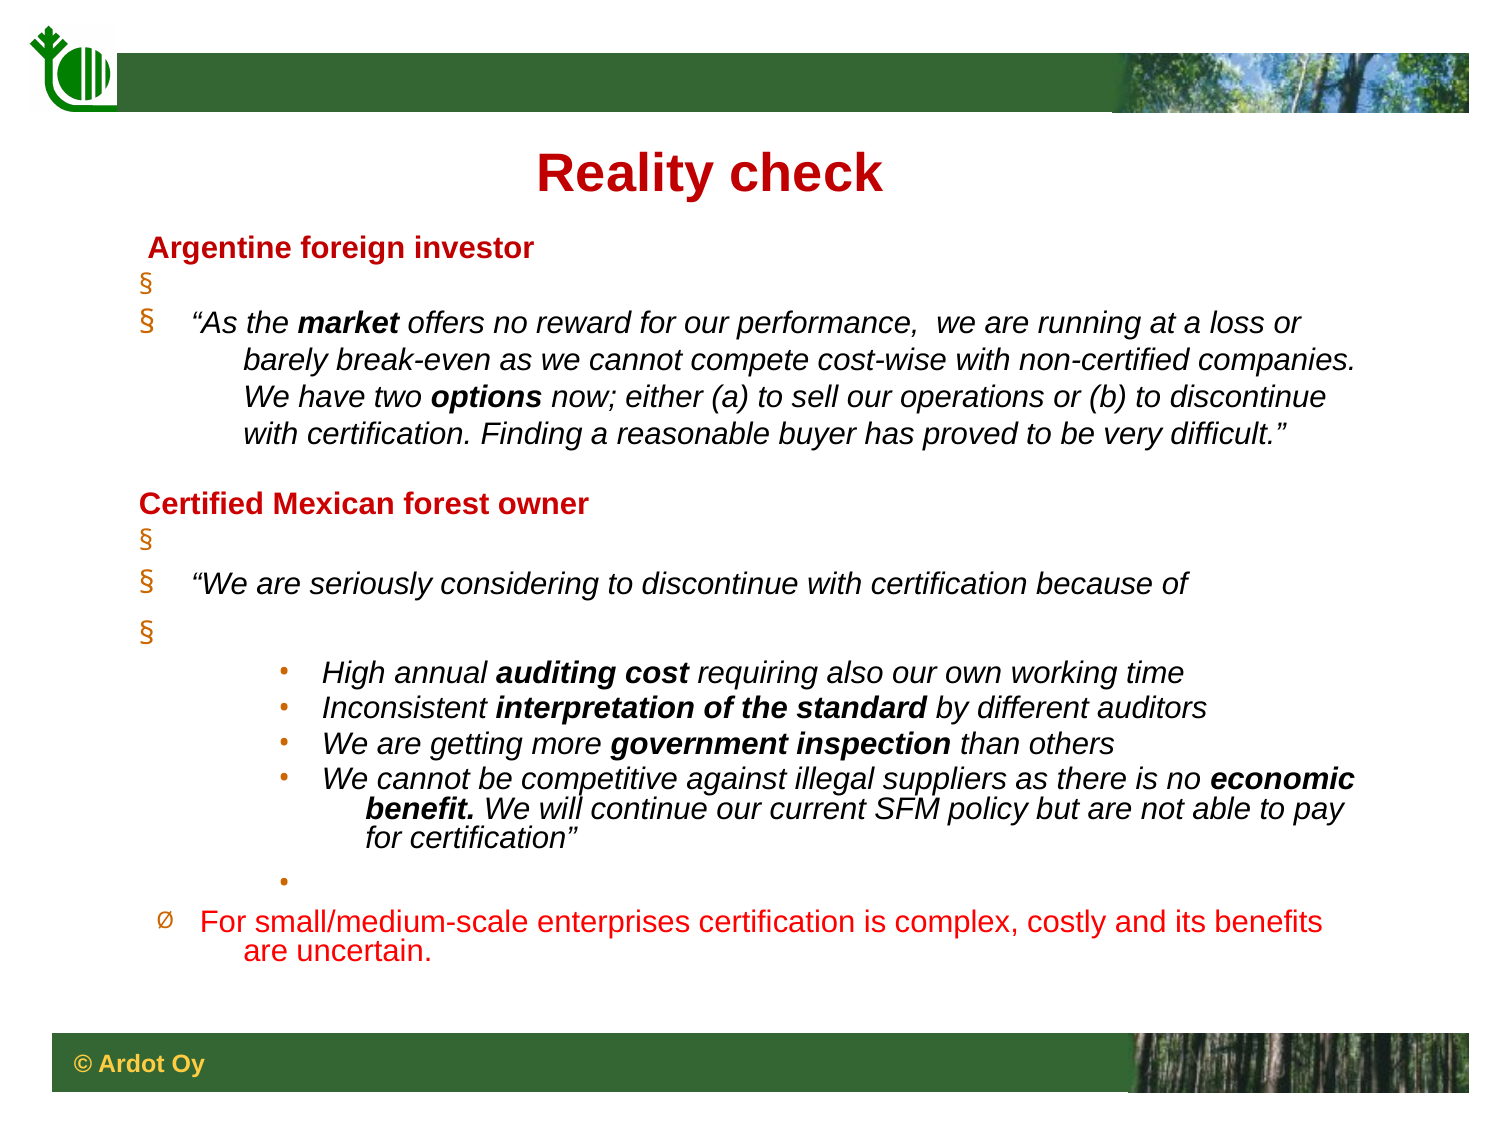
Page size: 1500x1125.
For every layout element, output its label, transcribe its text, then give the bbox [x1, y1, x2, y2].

title Reality check [123, 113, 1298, 219]
list Argentine foreign investor “As the market offers no reward for our performance, we are running at a loss or barely break-even as we cannot compete cost-wise with non-certified companies. We have two options now; either (a) to sell our operations or (b) to discontinue with certification. Finding a reasonable buyer has proved to be very difficult.” Certified Mexican forest owner “We are seriously considering to discontinue with certification because of High annual auditing cost requiring also our own working time Inconsistent interpretation of the standard by different auditors We are getting more government inspection than others We cannot be competitive against illegal suppliers as there is no economic benefit. We will continue our current SFM policy but are not able to pay for certification” For small/medium-scale enterprises certification is complex, costly and its benefits are uncertain. [123, 219, 1375, 988]
